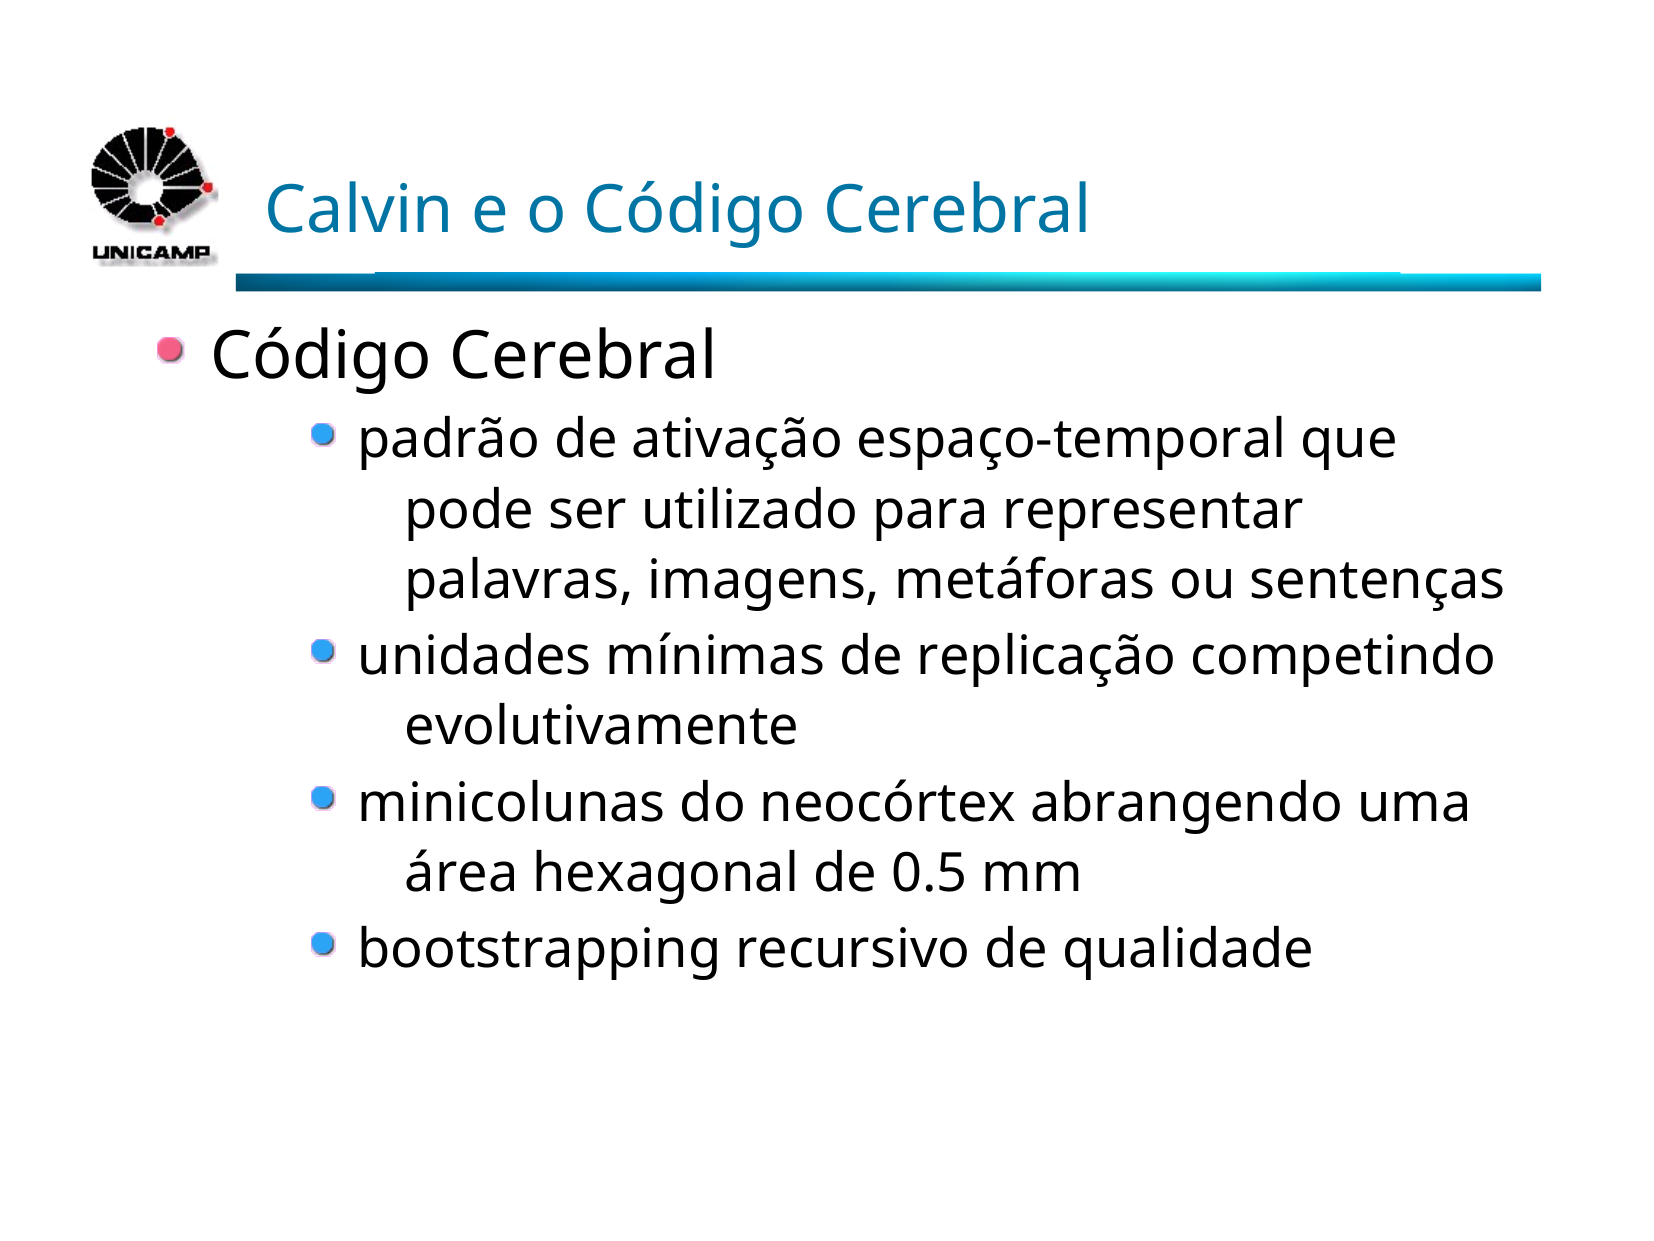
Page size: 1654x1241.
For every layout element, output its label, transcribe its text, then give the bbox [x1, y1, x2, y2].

picture [125, 272, 1654, 295]
title Calvin e o Código Cerebral [264, 42, 1534, 250]
list Código Cerebral padrão de ativação espaço-temporal que pode ser utilizado para representar palavras, imagens, metáforas ou sentenças unidades mínimas de replicação competindo evolutivamente minicolunas do neocórtex abrangendo uma área hexagonal de 0.5 mm bootstrapping recursivo de qualidade [121, 309, 1534, 1182]
